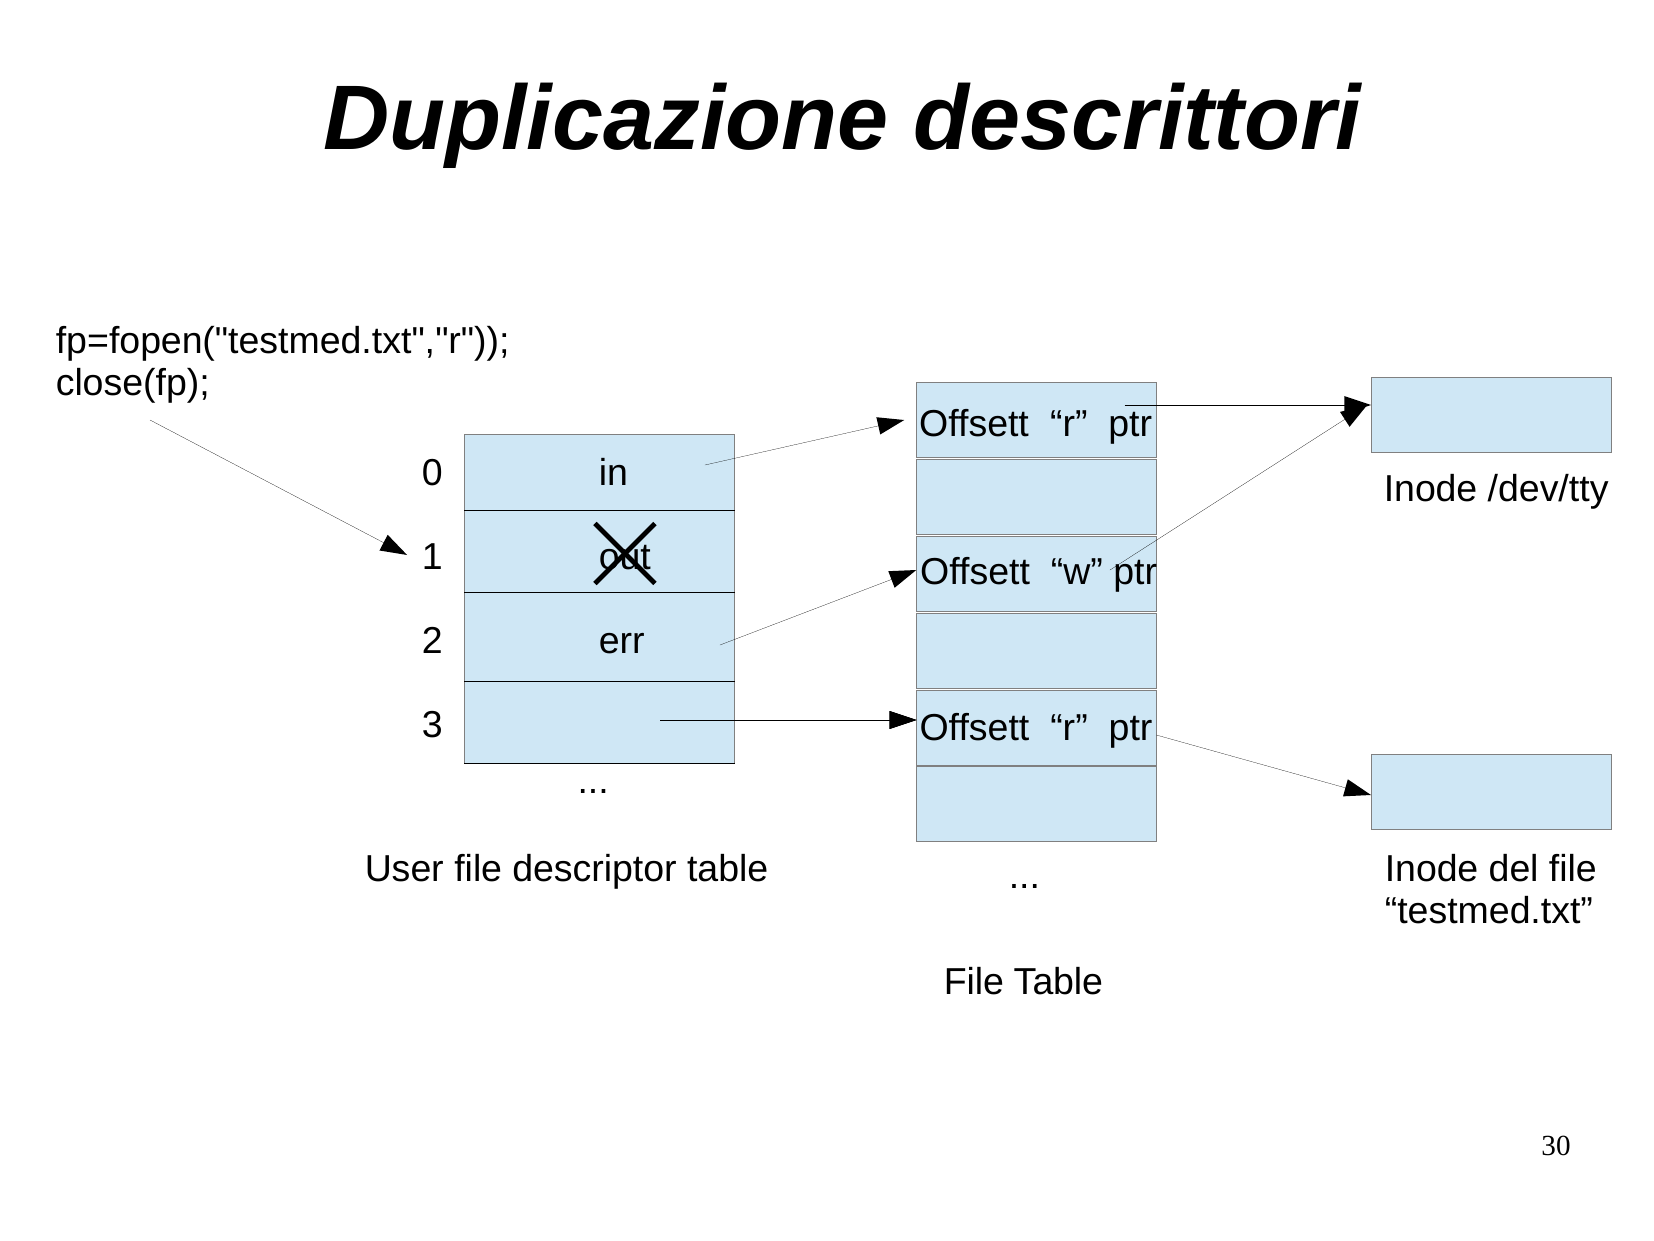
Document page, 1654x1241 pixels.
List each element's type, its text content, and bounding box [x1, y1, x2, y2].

title Duplicazione descrittori [82, 50, 1571, 257]
text_box [464, 593, 735, 681]
text_box [916, 453, 1157, 458]
text_box Offsett “r” ptr [904, 395, 1168, 453]
text_box Offsett “r” ptr [916, 690, 993, 766]
text_box [464, 434, 735, 510]
text_box [916, 382, 1157, 395]
text_box Inode /dev/tty [1364, 460, 1628, 518]
text_box [464, 682, 735, 763]
text_box [1371, 377, 1612, 453]
text_box ... [562, 752, 799, 810]
text_box File Table [928, 953, 1165, 1010]
text_box [916, 600, 1157, 612]
text_box 0 1 2 3 [407, 444, 453, 753]
text_box ... [993, 551, 1366, 811]
text_box [916, 766, 1157, 842]
text_box [1371, 754, 1612, 830]
text_box [916, 459, 1157, 535]
text_box [916, 536, 1157, 542]
text_box ... [993, 846, 1230, 904]
text_box Offsett “w” ptr [898, 542, 1180, 600]
text_box [916, 613, 993, 689]
text_box fp=fopen("testmed.txt","r")); close(fp); [41, 312, 526, 412]
text_box User file descriptor table [349, 840, 830, 897]
text_box in out err [584, 444, 744, 669]
text_box [464, 511, 584, 592]
text_box Inode del file “testmed.txt” [1370, 840, 1630, 940]
